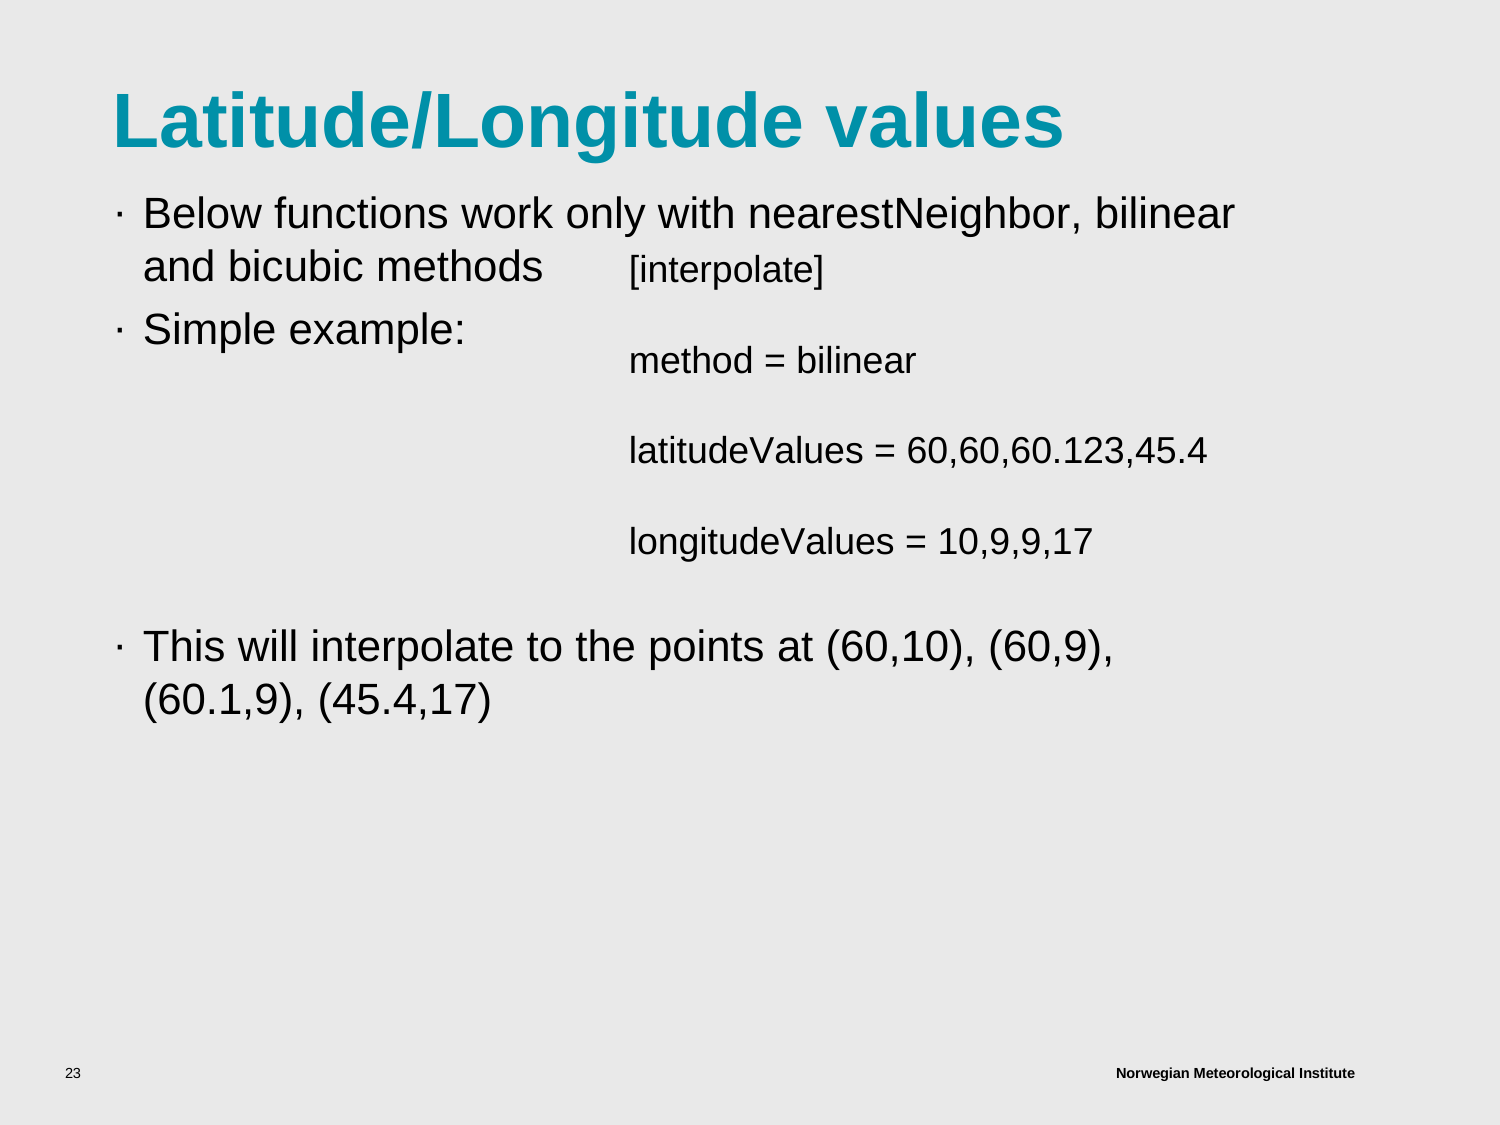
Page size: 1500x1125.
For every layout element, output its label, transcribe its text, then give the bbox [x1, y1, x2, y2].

list Below functions work only with nearestNeighbor, bilinear and bicubic methods Simple example: This will interpolate to the points at (60,10), (60,9), (60.1,9), (45.4,17) [112, 184, 1270, 1051]
text_box [interpolate] method = bilinear latitudeValues = 60,60,60.123,45.4 longitudeValues = 10,9,9,17 [614, 237, 1477, 570]
title Latitude/Longitude values [112, 37, 1270, 184]
